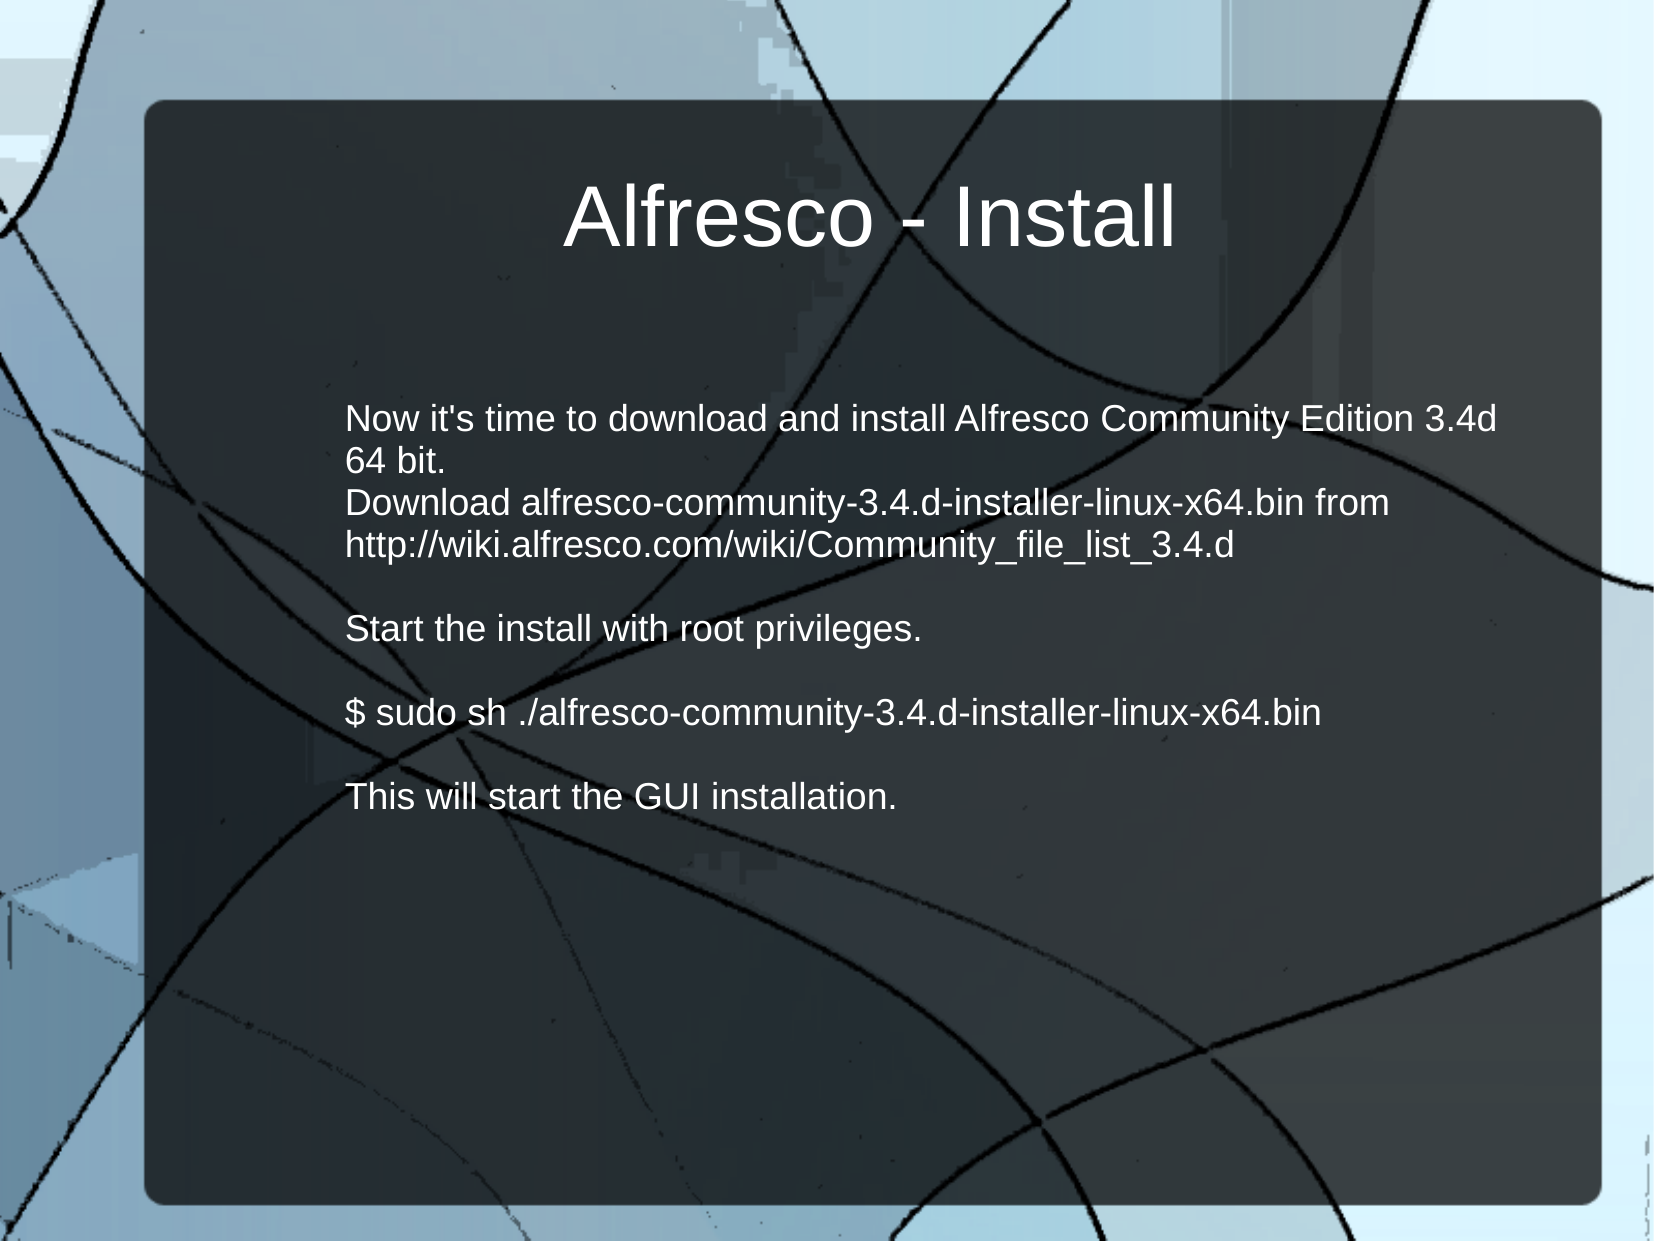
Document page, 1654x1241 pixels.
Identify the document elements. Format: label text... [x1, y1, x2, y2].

text_box Now it's time to download and install Alfresco Community Edition 3.4d 64 bit. Download alfresco-community-3.4.d-installer-linux-x64.bin from http://wiki.alfresco.com/wiki/Community_file_list_3.4.d Start the install with root privileges. $ sudo sh ./alfresco-community-3.4.d-installer-linux-x64.bin This will start the GUI installation. [330, 390, 1516, 994]
title Alfresco - Install [159, 108, 1583, 325]
picture [0, 0, 1654, 1241]
